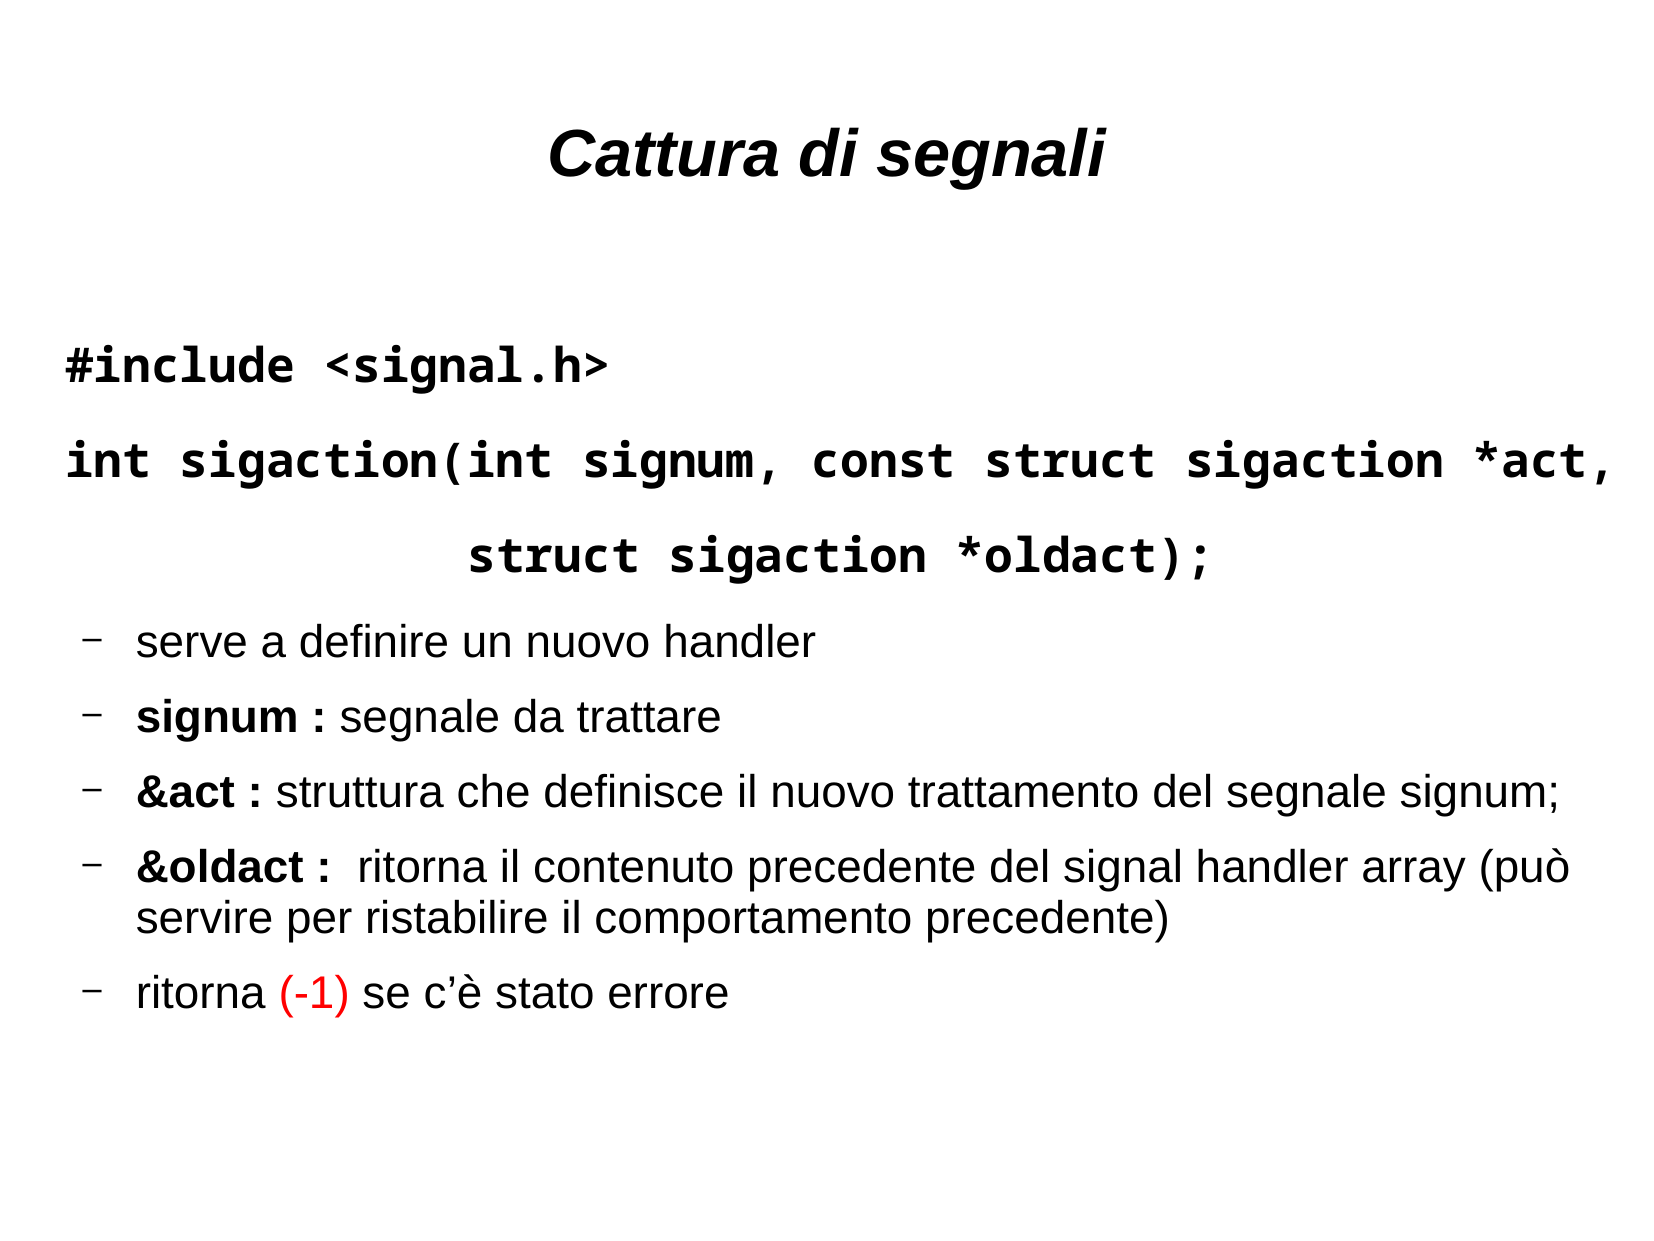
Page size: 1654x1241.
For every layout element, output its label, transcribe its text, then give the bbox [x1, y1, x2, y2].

list #include <signal.h> int sigaction(int signum, const struct sigaction *act, struct sigaction *oldact); serve a definire un nuovo handler signum : segnale da trattare &act : struttura che definisce il nuovo trattamento del segnale signum; &oldact : ritorna il contenuto precedente del signal handler array (può servire per ristabilire il comportamento precedente) ritorna (-1) se c’è stato errore [0, 331, 1648, 1032]
title Cattura di segnali [82, 49, 1571, 257]
